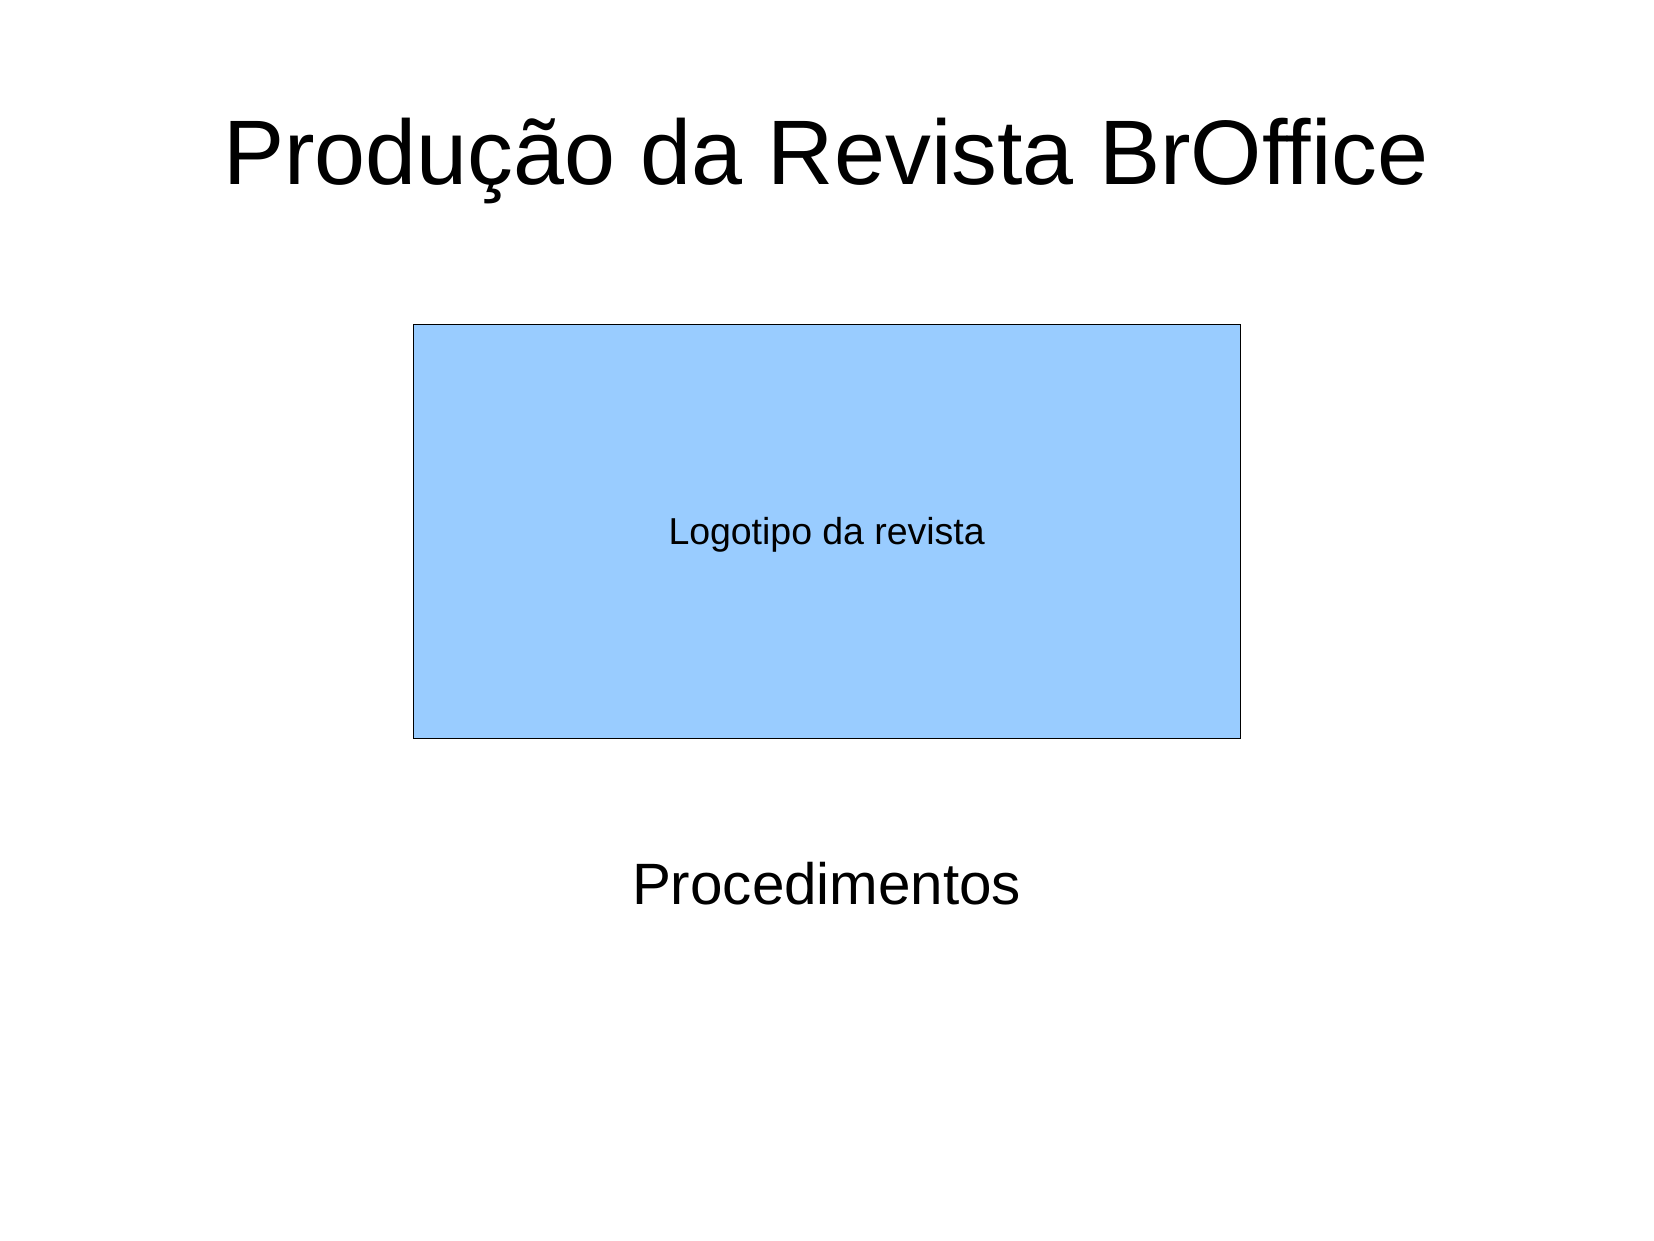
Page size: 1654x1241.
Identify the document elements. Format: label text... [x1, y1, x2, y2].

text_box Procedimentos [162, 844, 1492, 925]
title Produção da Revista BrOffice [82, 49, 1571, 257]
text_box Logotipo da revista [413, 324, 1241, 739]
